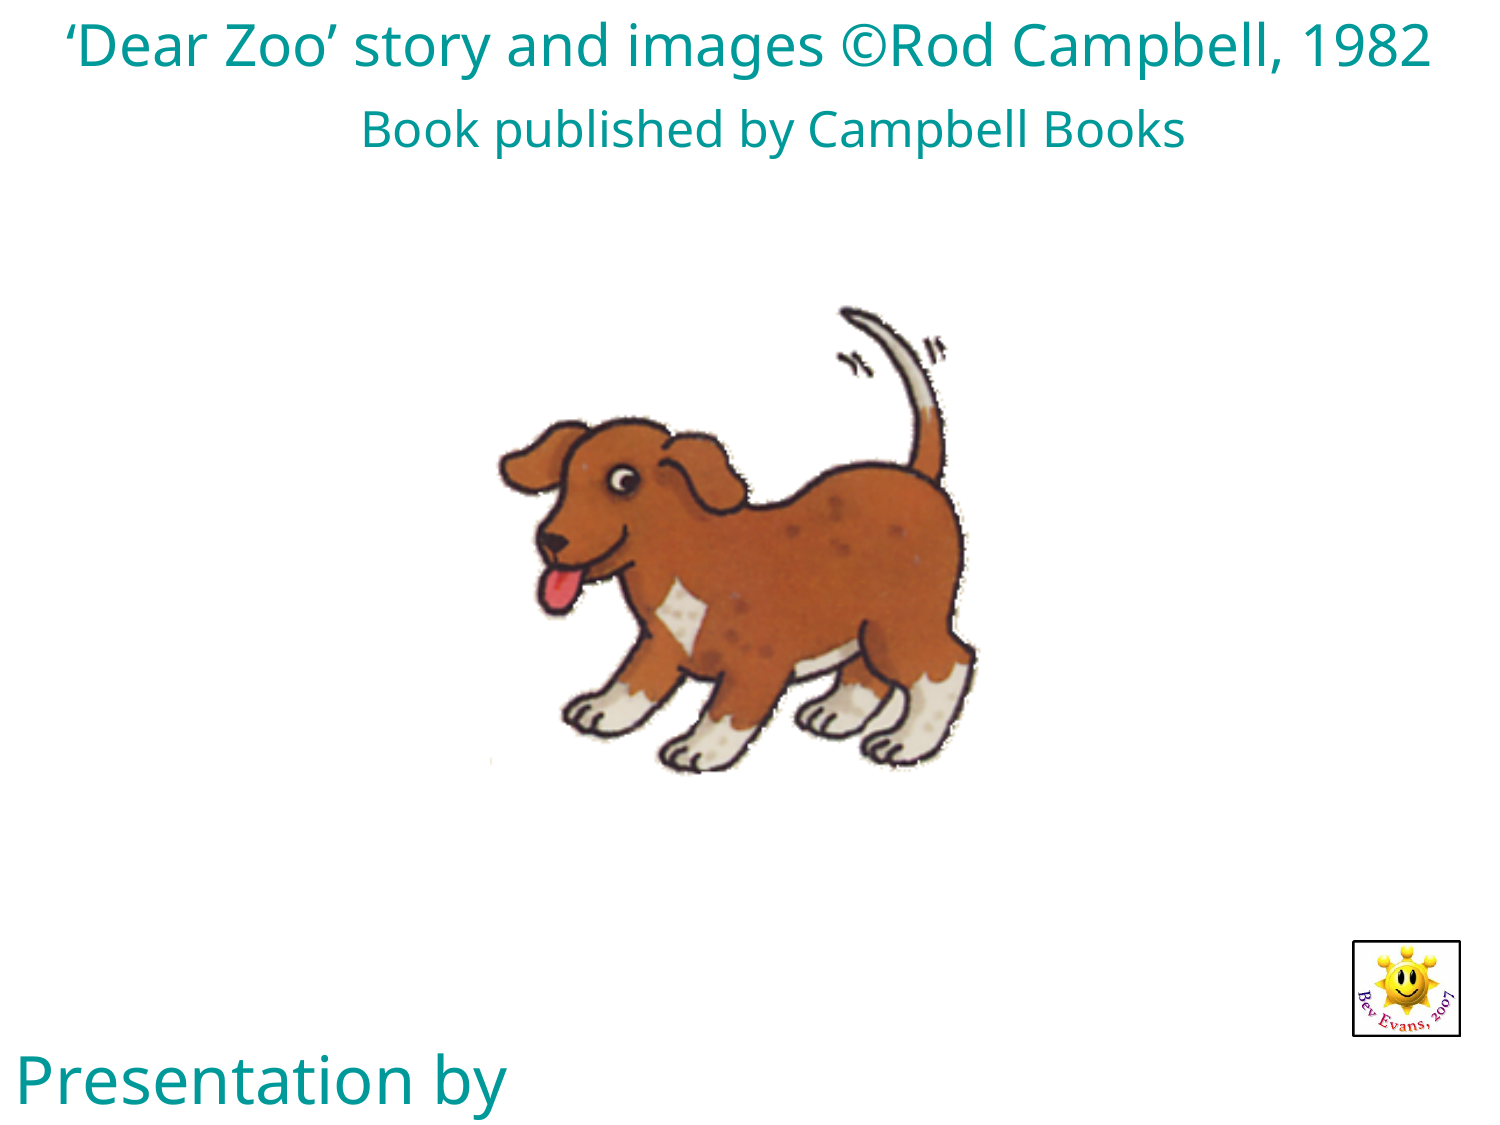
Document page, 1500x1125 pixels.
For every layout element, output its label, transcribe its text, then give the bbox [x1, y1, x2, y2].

picture [1352, 940, 1461, 1037]
picture [490, 290, 1002, 784]
text_box ‘Dear Zoo’ story and images ©Rod Campbell, 1982 [0, 0, 1500, 86]
text_box Book published by Campbell Books [289, 90, 1259, 166]
text_box Presentation by www.communication4all.co.uk [0, 1029, 1500, 1125]
